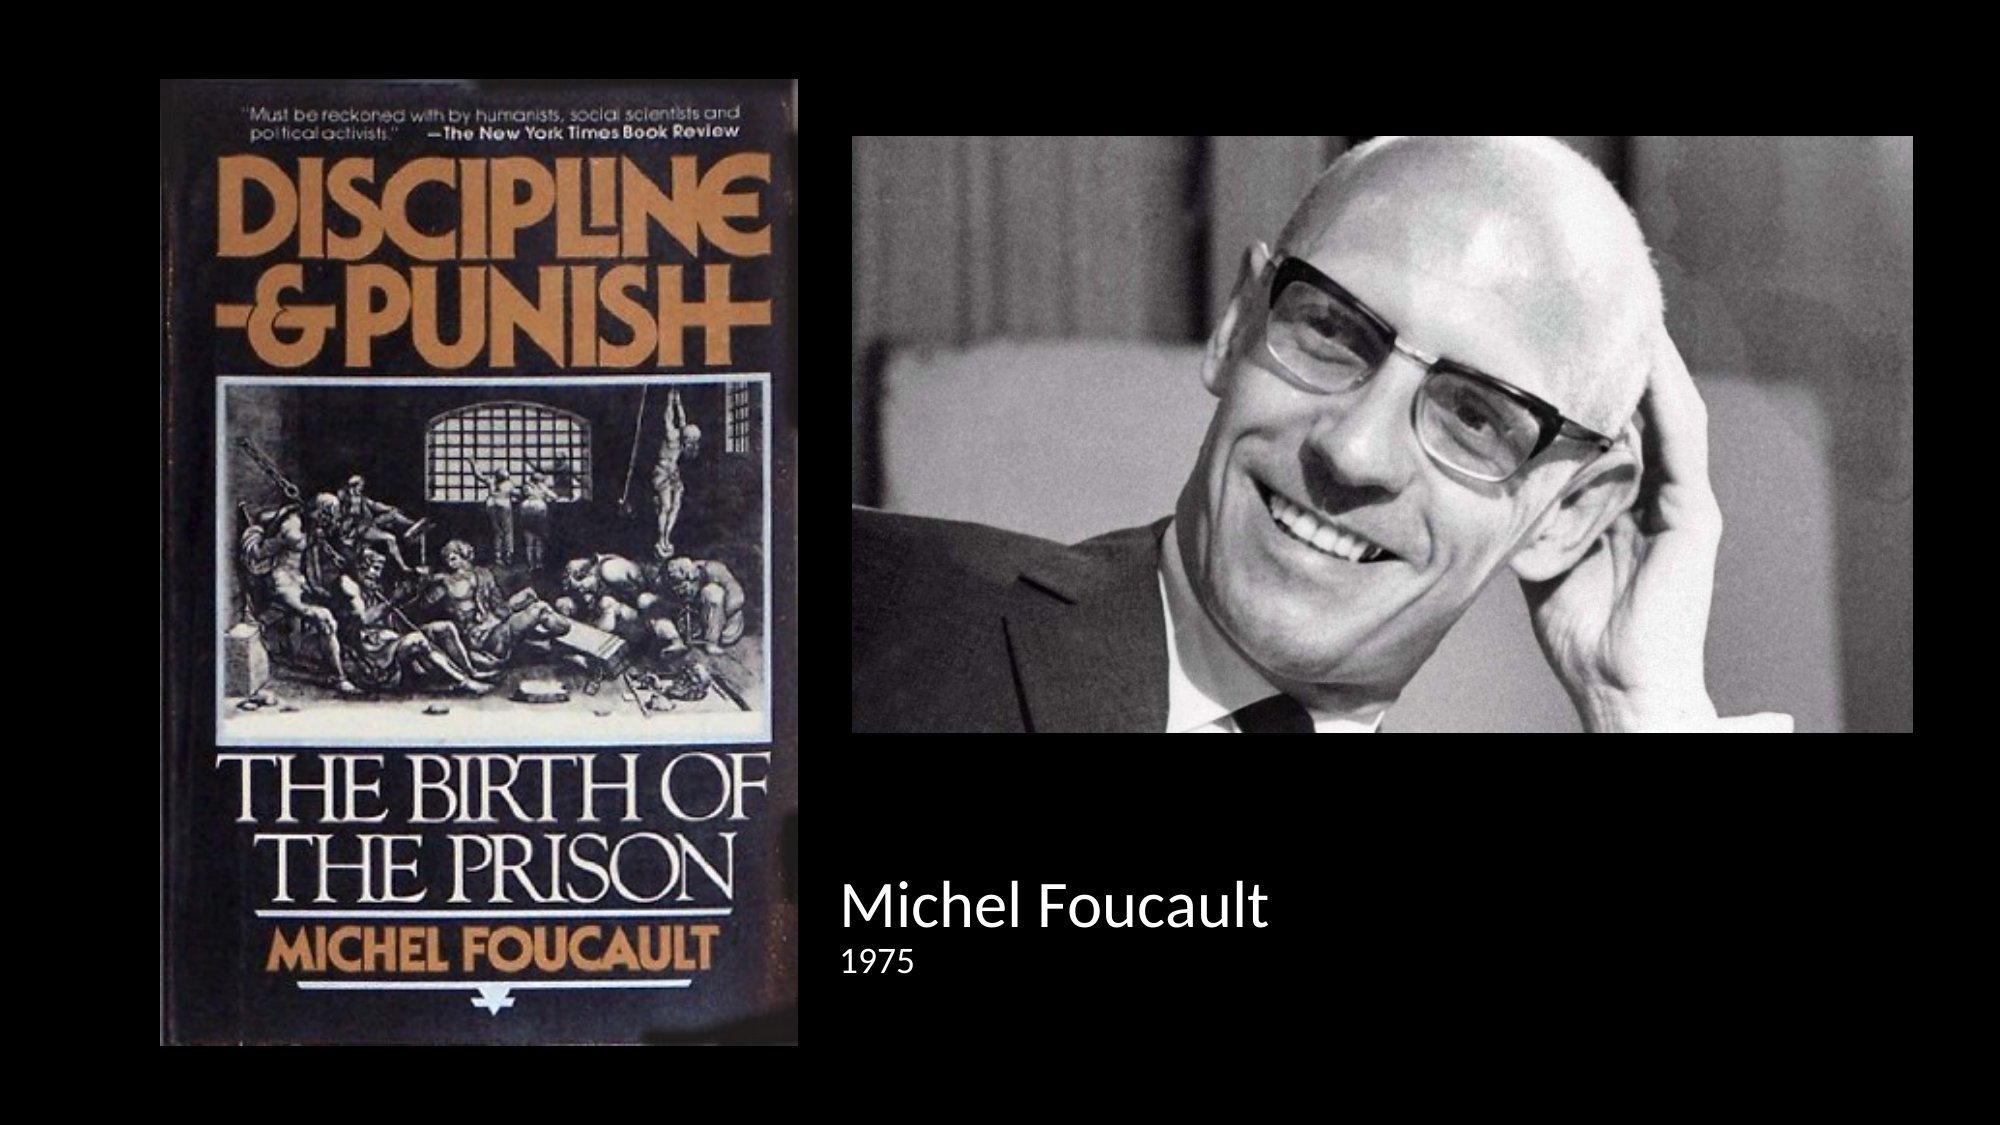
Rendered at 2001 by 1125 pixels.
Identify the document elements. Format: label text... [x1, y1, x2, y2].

picture [852, 136, 1913, 733]
text_box 1975 [824, 950, 1227, 989]
text_box Michel Foucault [824, 853, 1426, 950]
picture [160, 79, 798, 1046]
